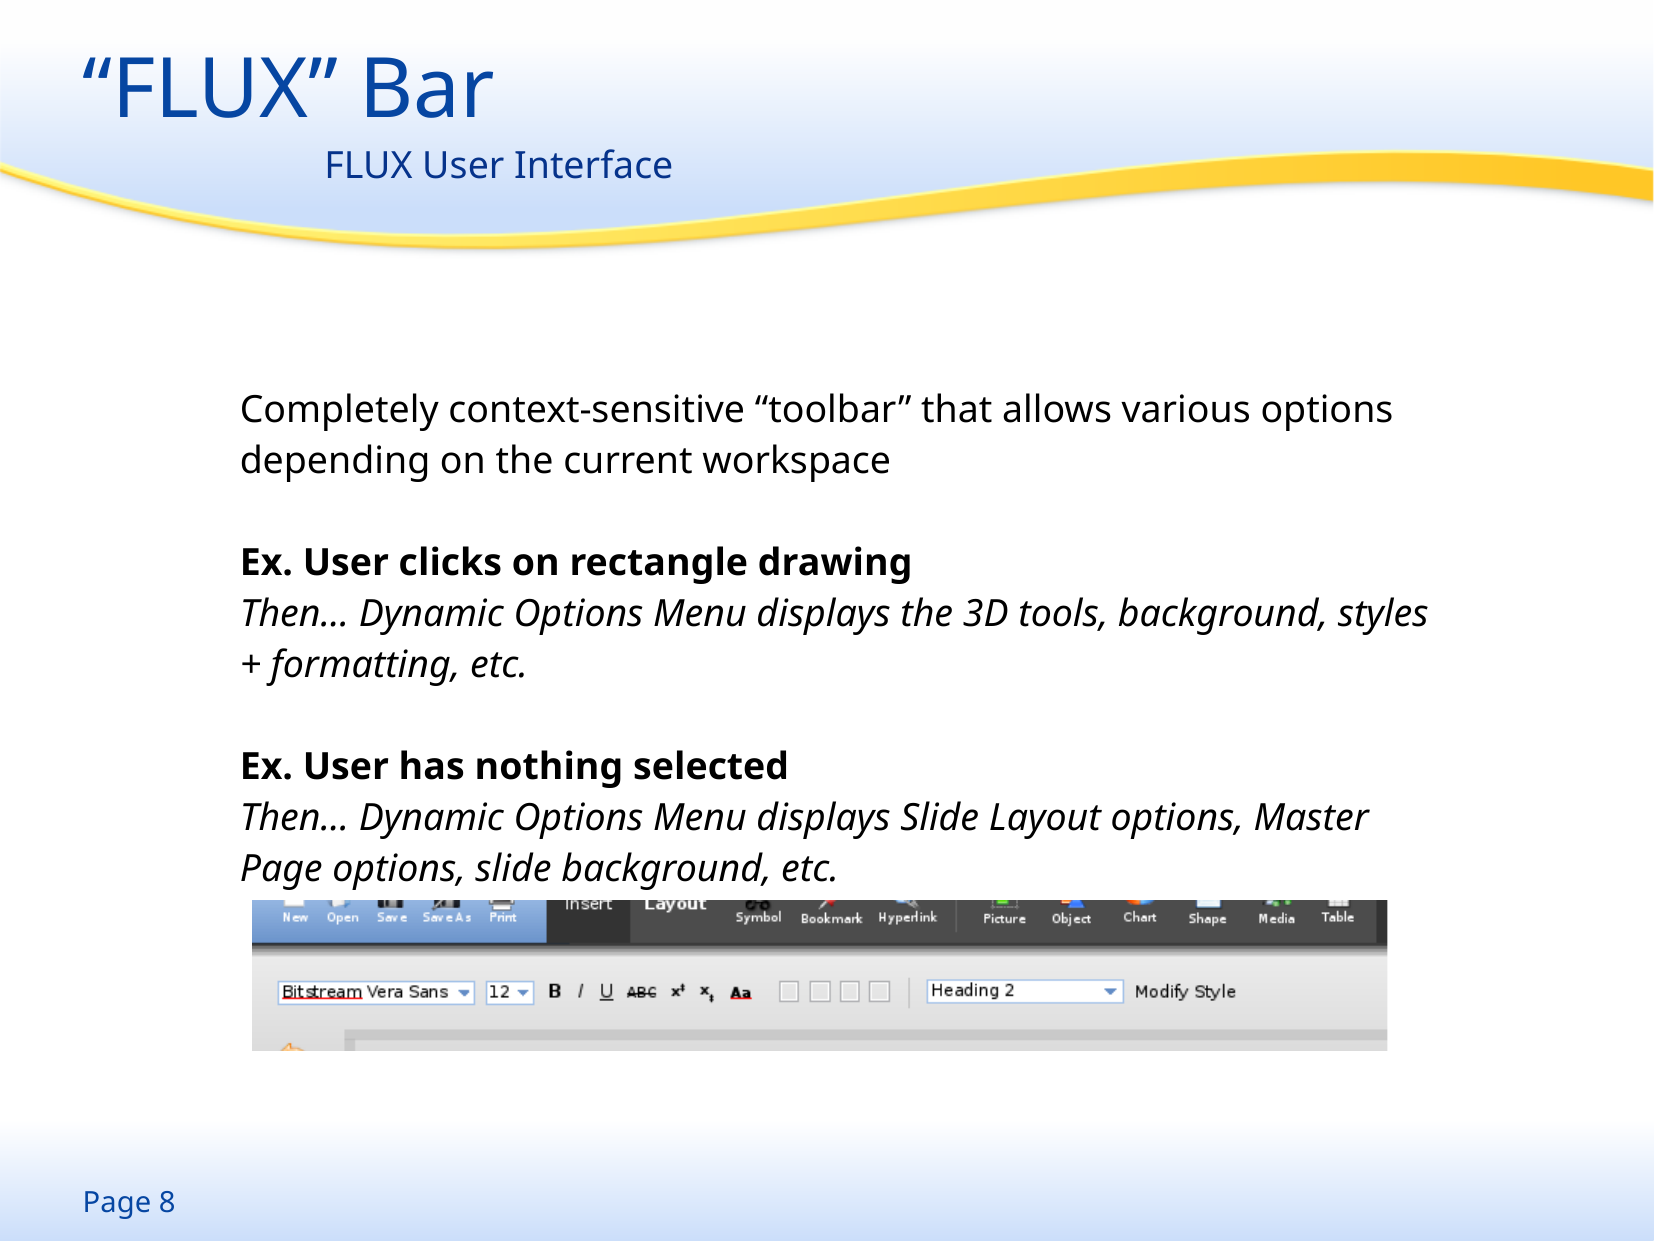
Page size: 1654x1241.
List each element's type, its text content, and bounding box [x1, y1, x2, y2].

text_box FLUX User Interface [82, 134, 916, 195]
title “FLUX” Bar [82, 23, 1565, 148]
picture [252, 900, 1388, 1051]
text_box Completely context-sensitive “toolbar” that allows various options depending on the current workspace Ex. User clicks on rectangle drawing Then... Dynamic Options Menu displays the 3D tools, background, styles + formatting, etc. Ex. User has nothing selected Then... Dynamic Options Menu displays Slide Layout options, Master Page options, slide background, etc. [225, 375, 1463, 841]
picture [0, 0, 1654, 259]
